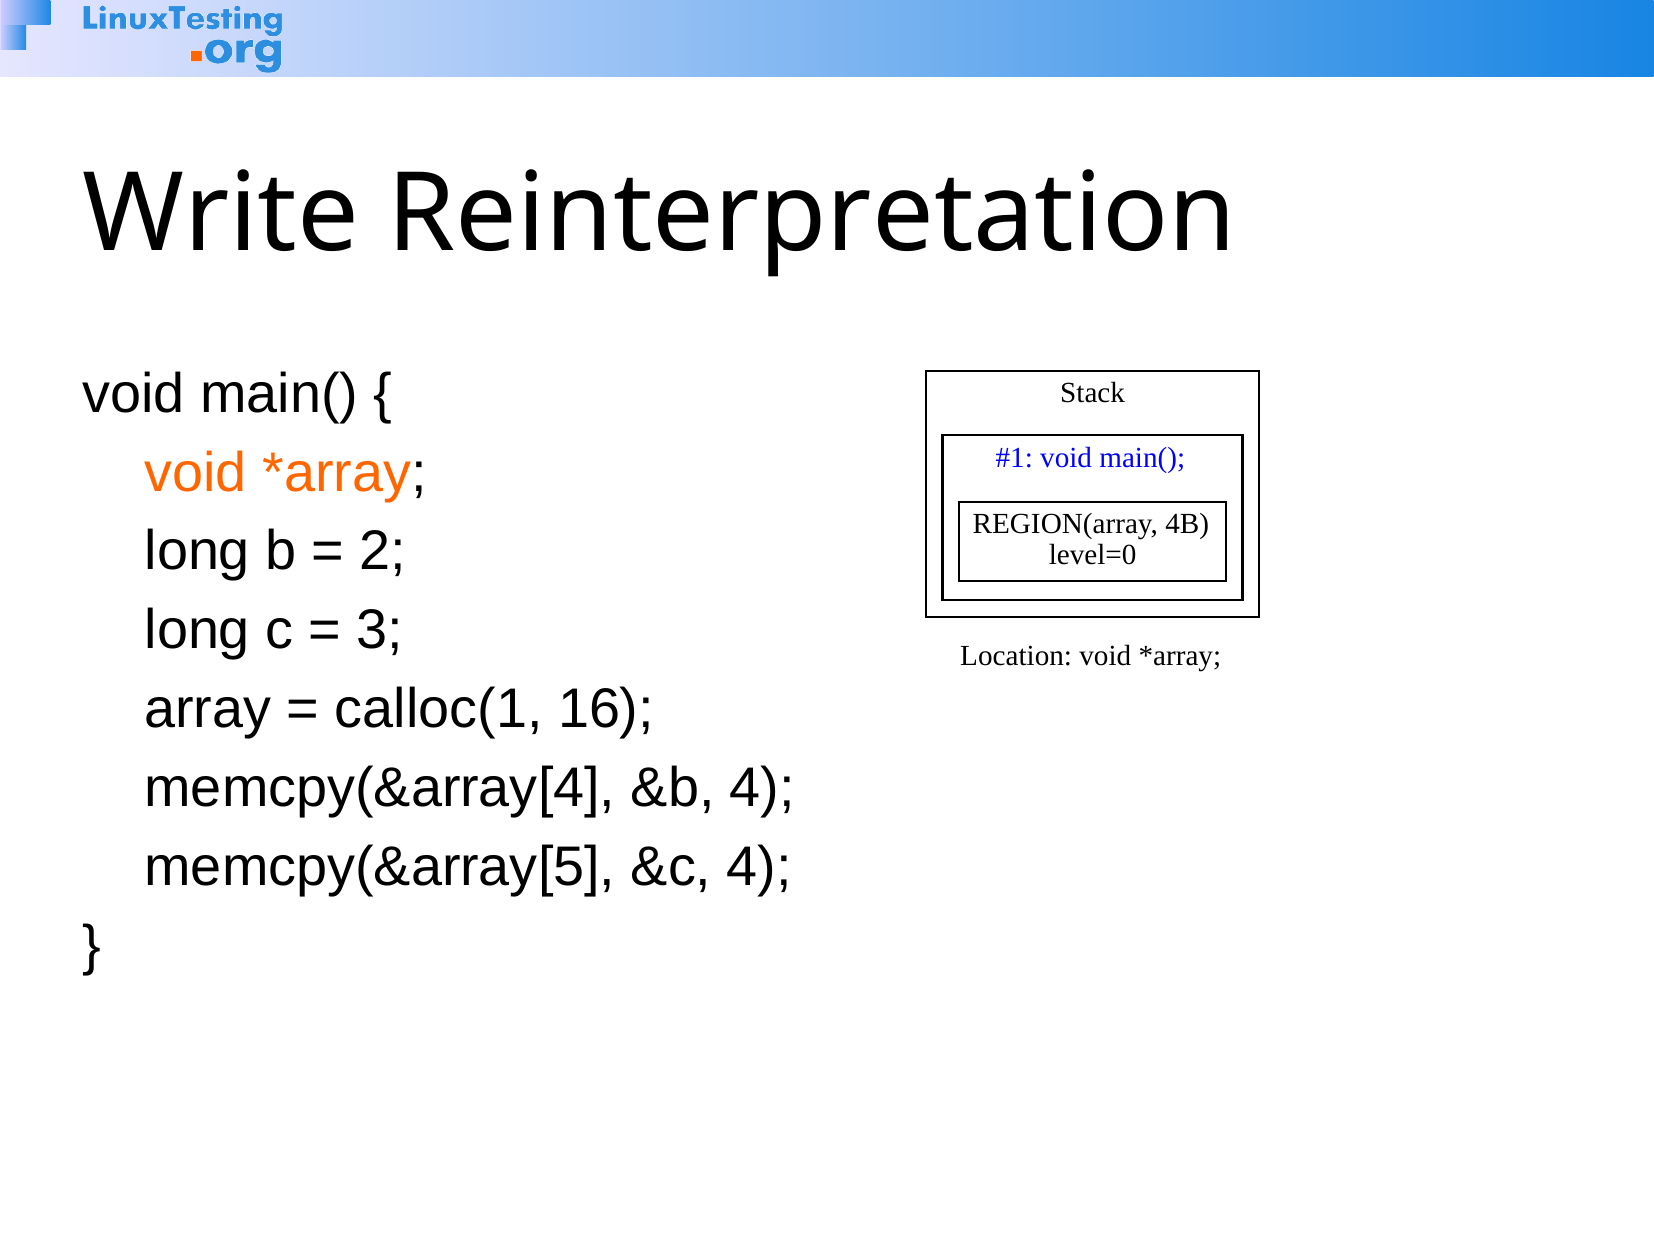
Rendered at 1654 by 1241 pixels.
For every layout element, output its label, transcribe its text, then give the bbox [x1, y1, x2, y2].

title Write Reinterpretation [82, 76, 1571, 336]
picture [900, 345, 1285, 691]
picture [83, 5, 282, 73]
list void main() { void *array; long b = 2; long c = 3; array = calloc(1, 16); memcpy(&array[4], &b, 4); memcpy(&array[5], &c, 4); } [82, 358, 809, 1078]
